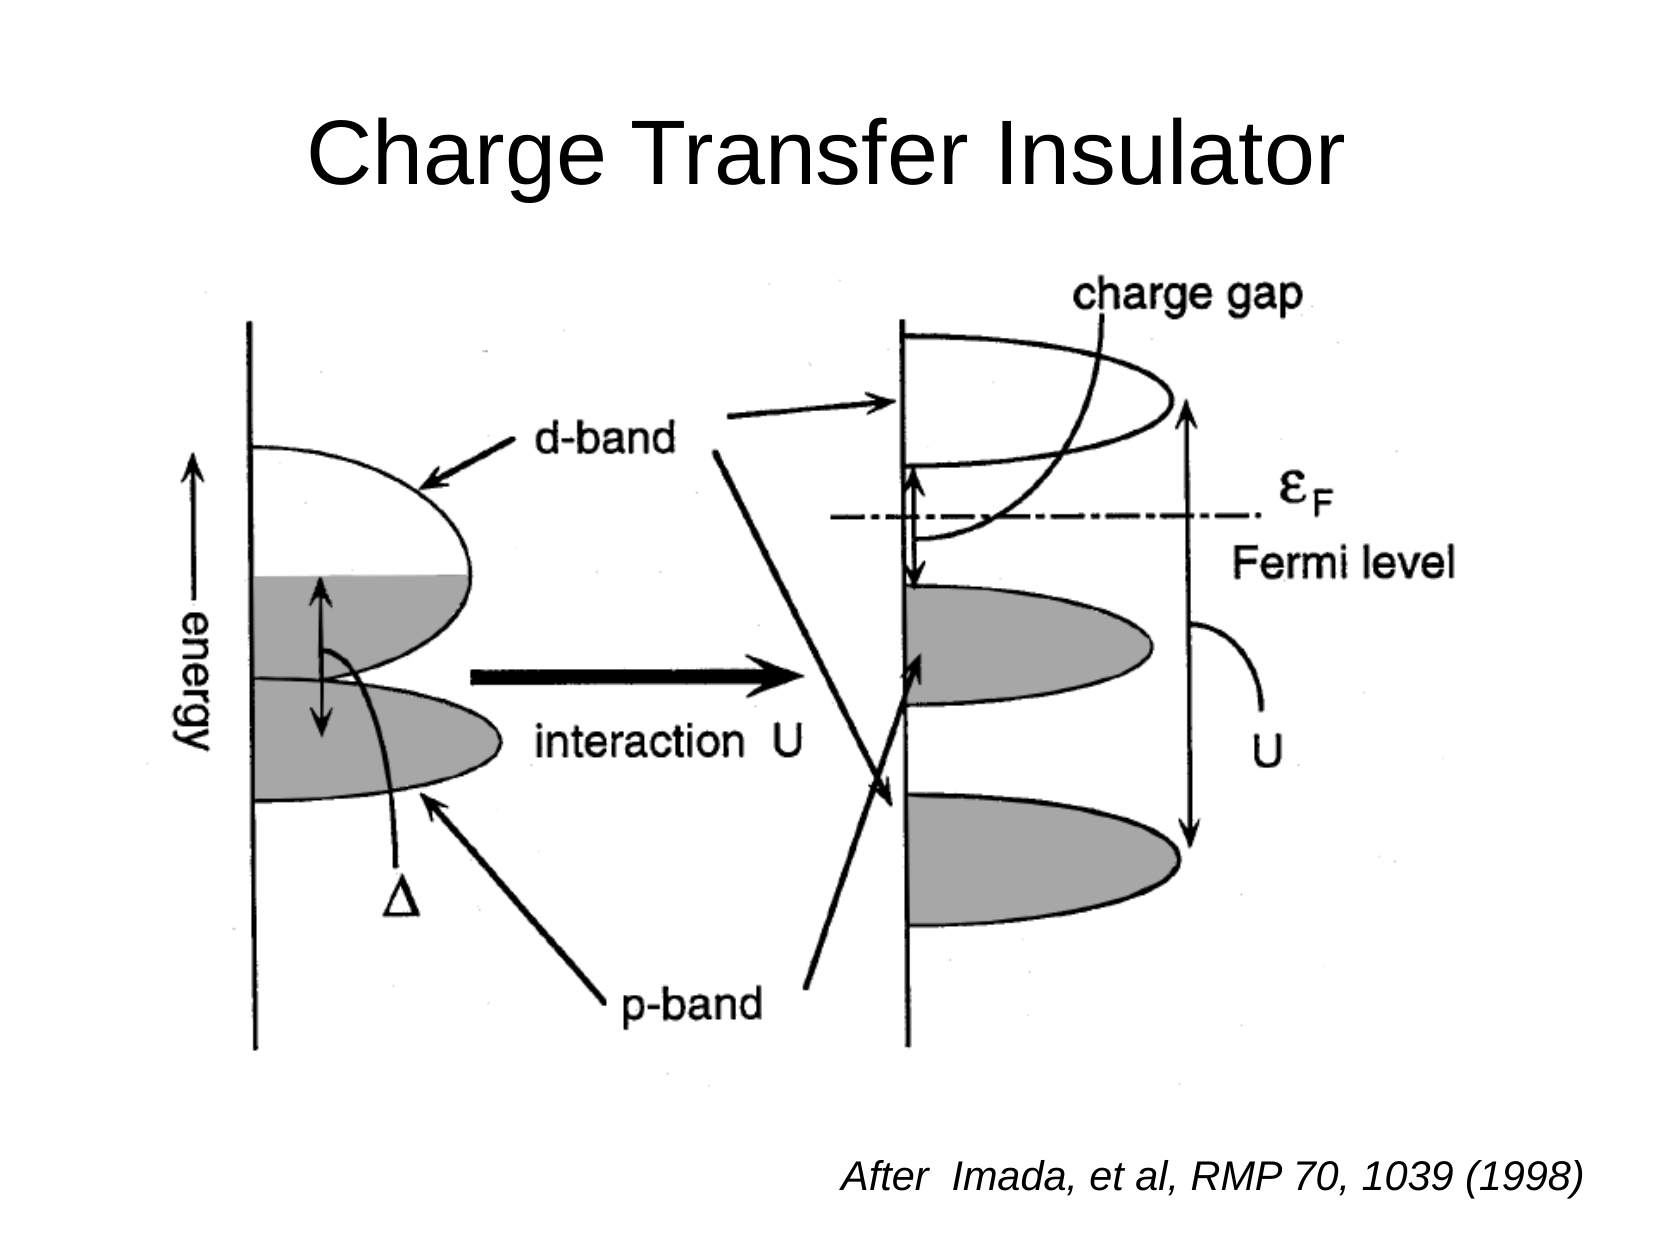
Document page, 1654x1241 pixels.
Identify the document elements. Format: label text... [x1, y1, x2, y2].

text_box After Imada, et al, RMP 70, 1039 (1998) [826, 1145, 1601, 1208]
title Charge Transfer Insulator [82, 49, 1571, 257]
picture [138, 261, 1515, 1094]
